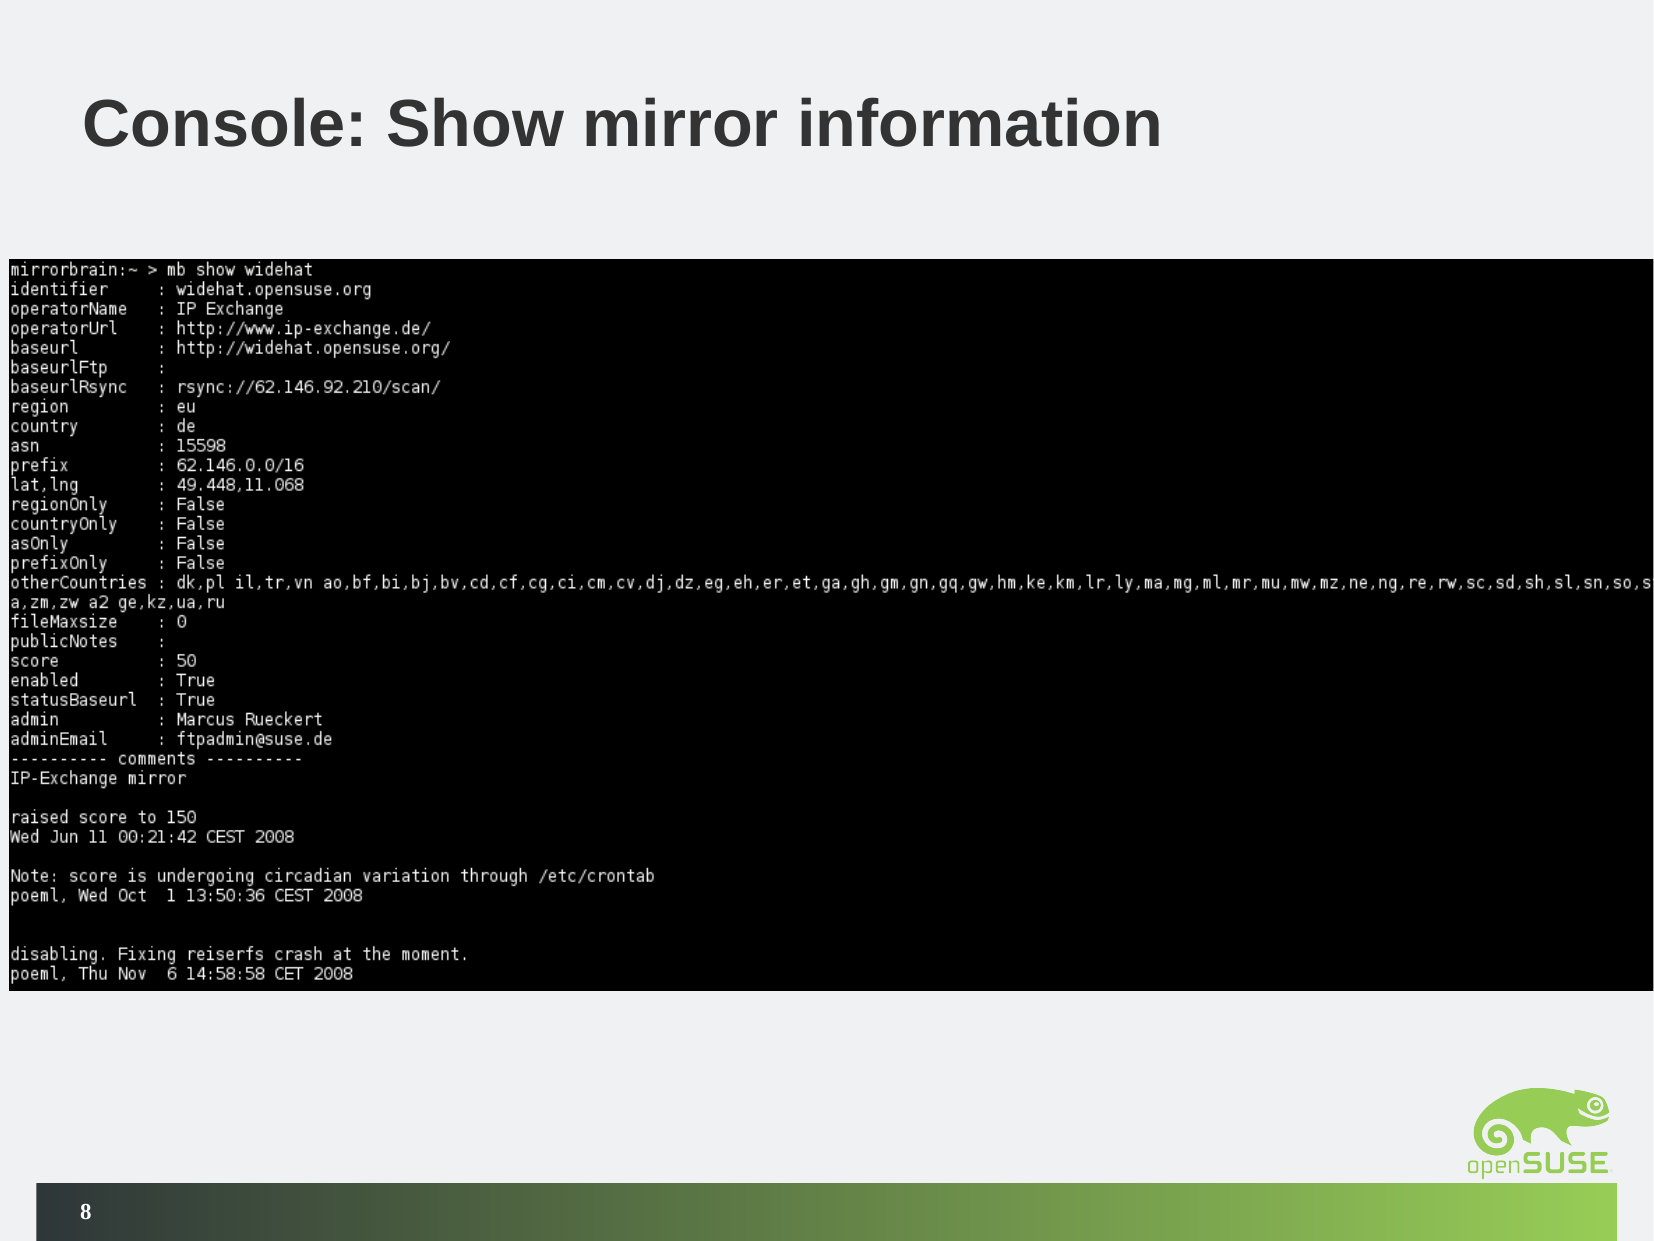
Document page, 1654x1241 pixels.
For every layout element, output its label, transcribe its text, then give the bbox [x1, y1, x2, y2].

title Console: Show mirror information [82, 49, 1571, 198]
picture [0, 0, 1654, 1241]
